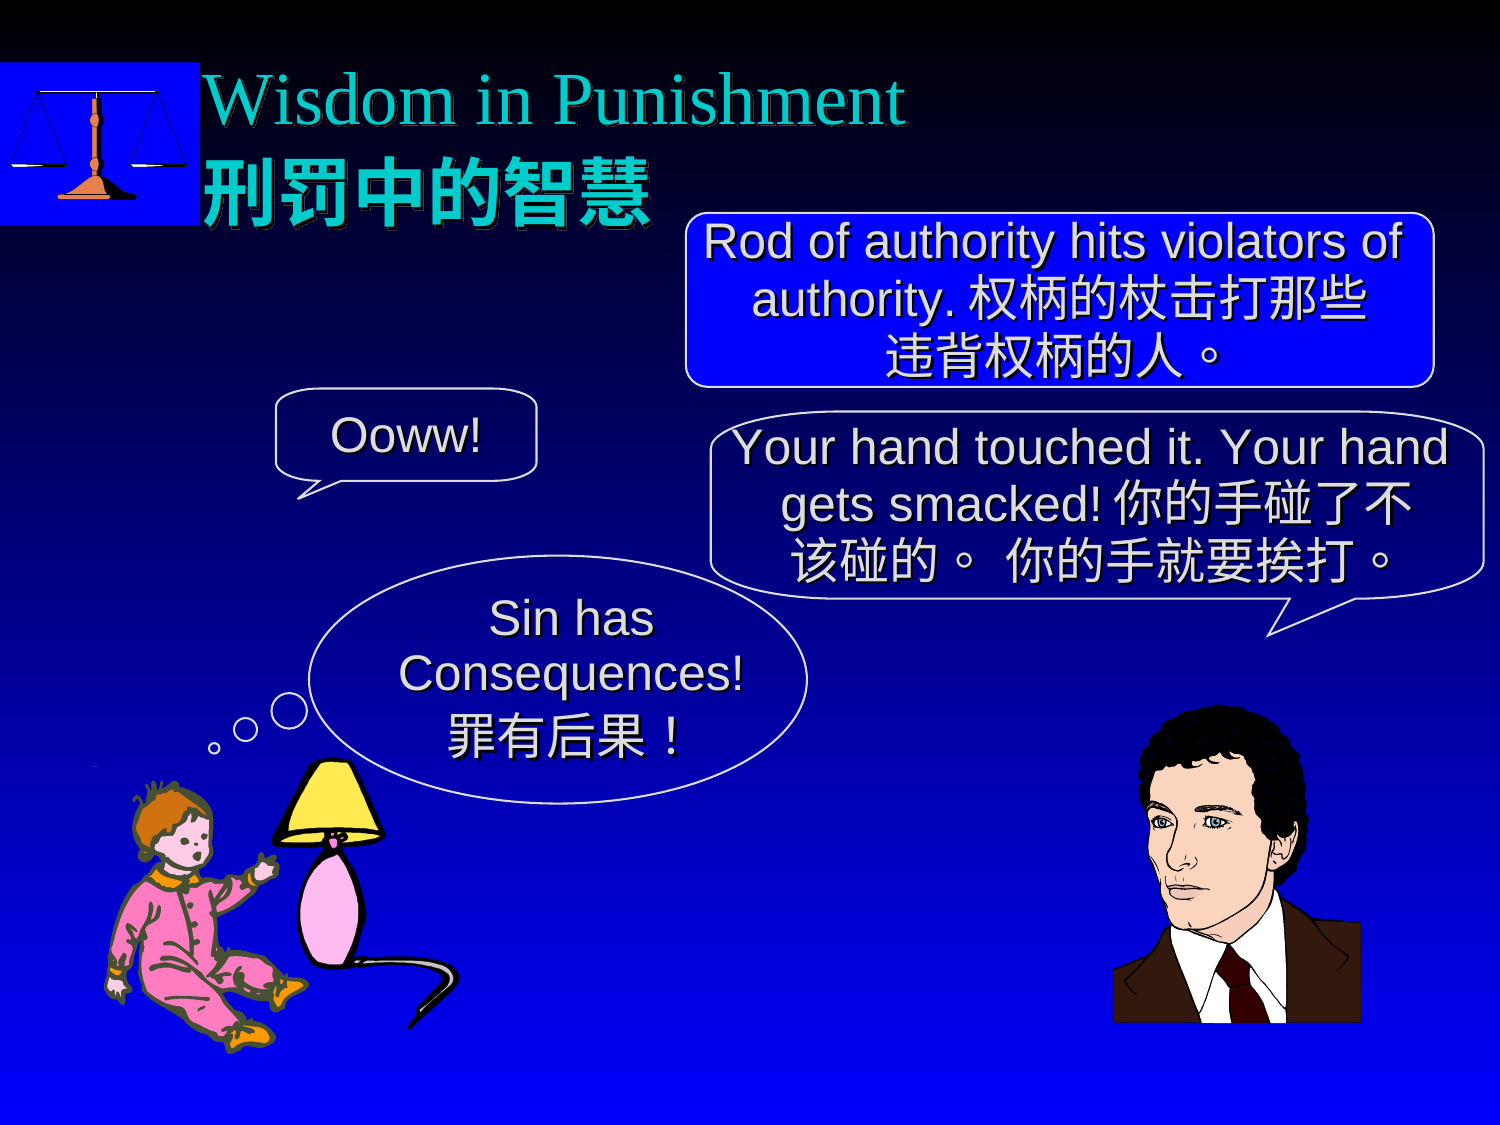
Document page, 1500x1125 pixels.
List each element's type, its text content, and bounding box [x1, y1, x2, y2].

picture [1112, 703, 1361, 1024]
text_box Sin has Consequences! 罪有后果！ [308, 555, 807, 804]
title Wisdom in Punishment 刑罚中的智慧 [187, 56, 1463, 244]
text_box Ooww! [276, 388, 537, 500]
chart [90, 766, 310, 1054]
text_box Your hand touched it. Your hand gets smacked!你的手碰了不 该碰的。 你的手就要挨打。 [710, 411, 1484, 636]
picture [271, 757, 460, 1029]
text_box Rod of authority hits violators of authority.权柄的杖击打那些 违背权柄的人。 [685, 212, 1434, 387]
